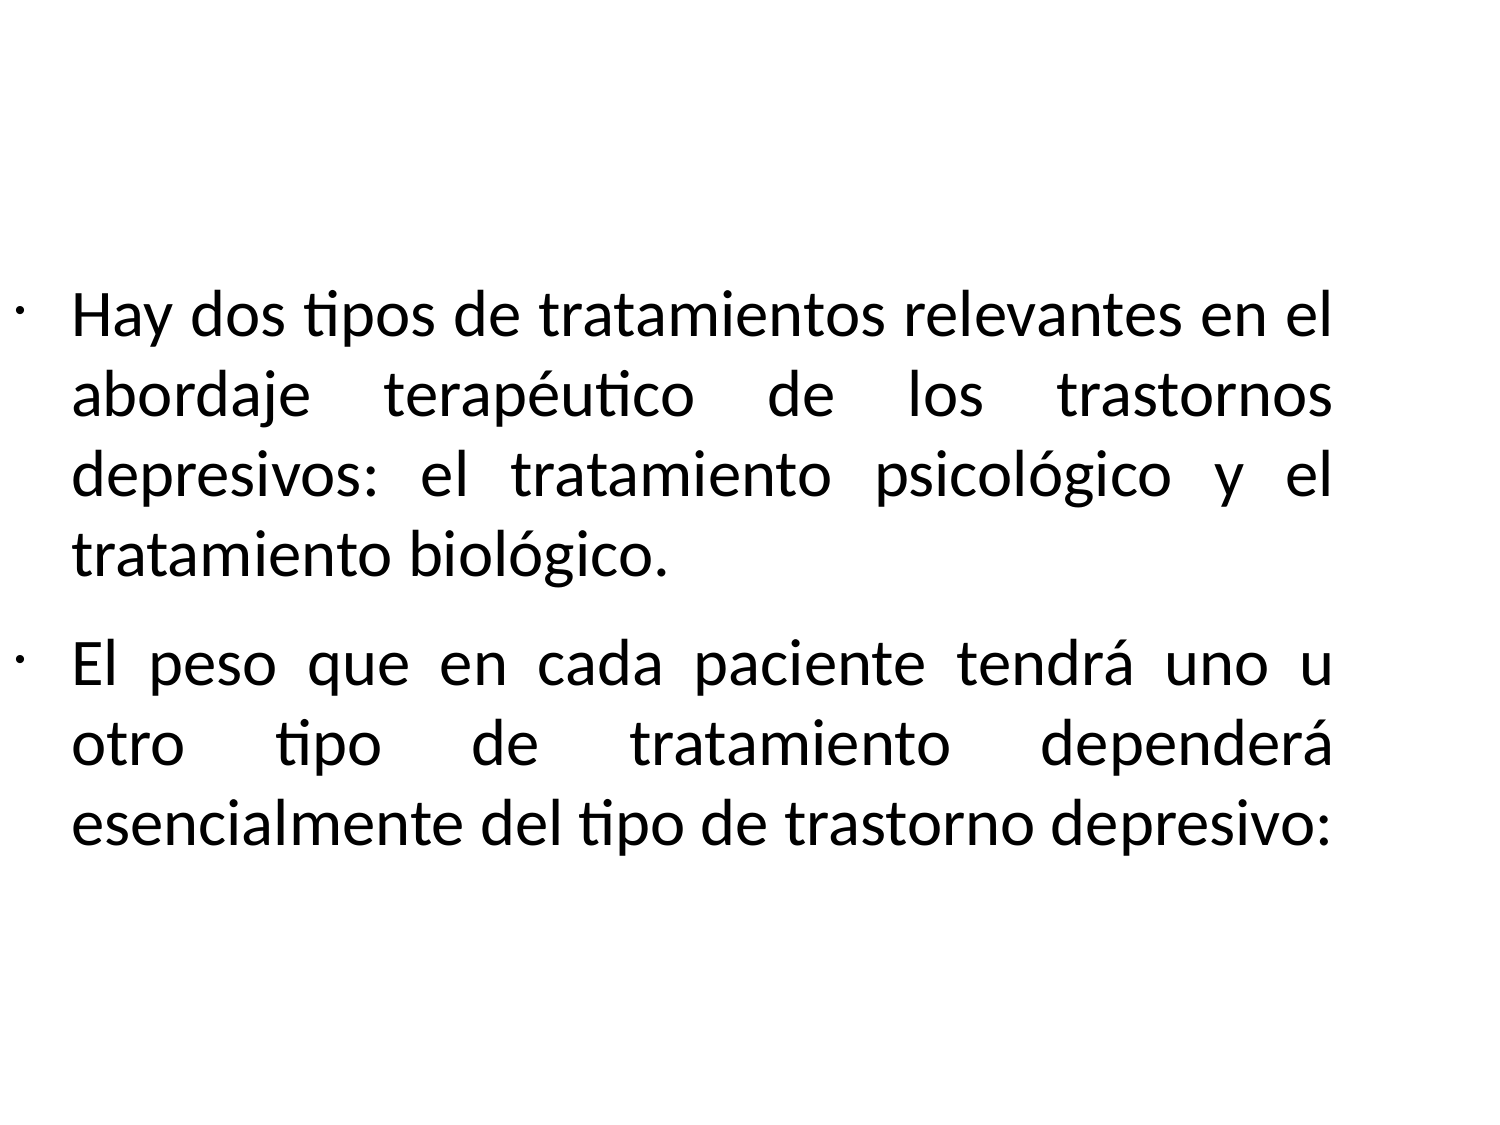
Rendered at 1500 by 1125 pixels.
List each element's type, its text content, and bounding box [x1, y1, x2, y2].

list Hay dos tipos de tratamientos relevantes en el abordaje terapéutico de los trastornos depresivos: el tratamiento psicológico y el tratamiento biológico. El peso que en cada paciente tendrá uno u otro tipo de tratamiento dependerá esencialmente del tipo de trastorno depresivo: [0, 262, 1350, 1005]
